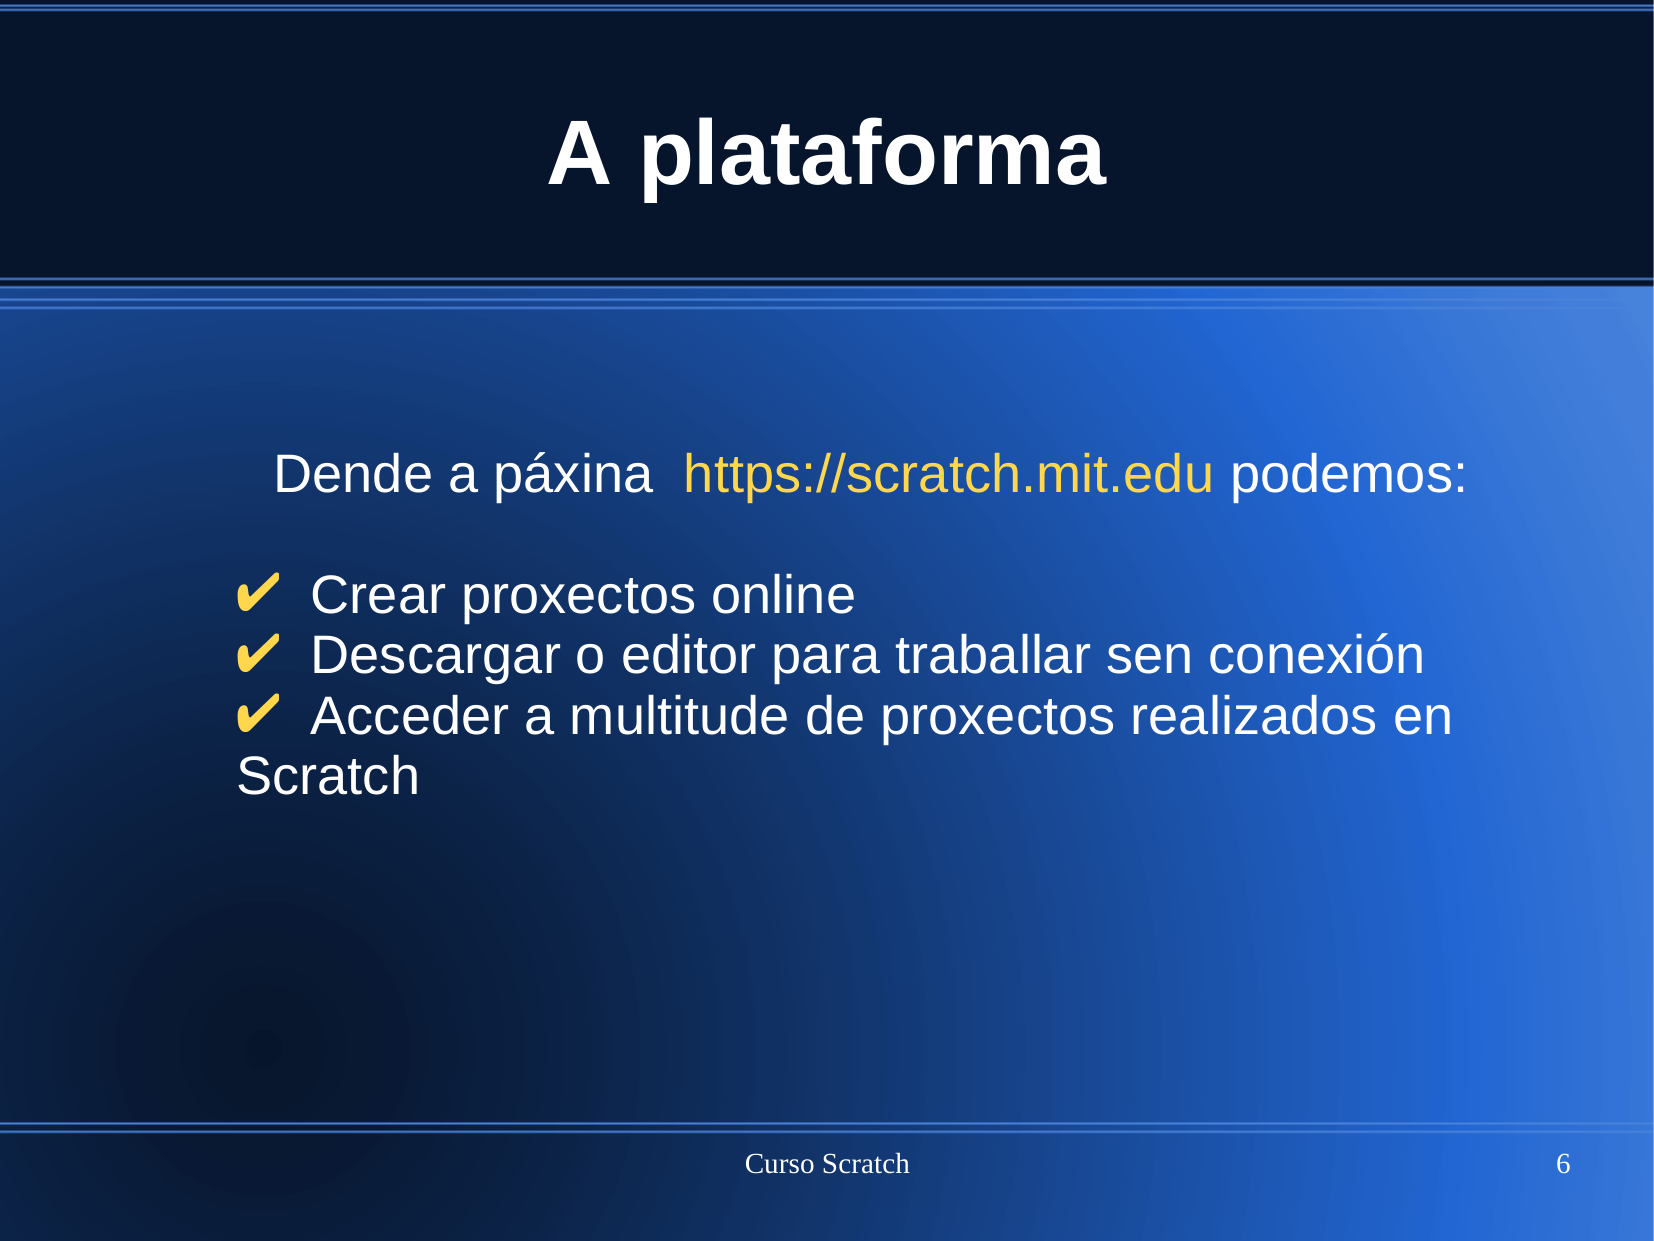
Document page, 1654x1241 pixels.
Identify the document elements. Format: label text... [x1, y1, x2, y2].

picture [0, 0, 1654, 1241]
title A plataforma [82, 49, 1571, 257]
subtitle Dende a páxina https://scratch.mit.edu podemos: Crear proxectos online Descargar o editor para traballar sen conexión Acceder a multitude de proxectos realizados en Scratch [236, 295, 1506, 1015]
